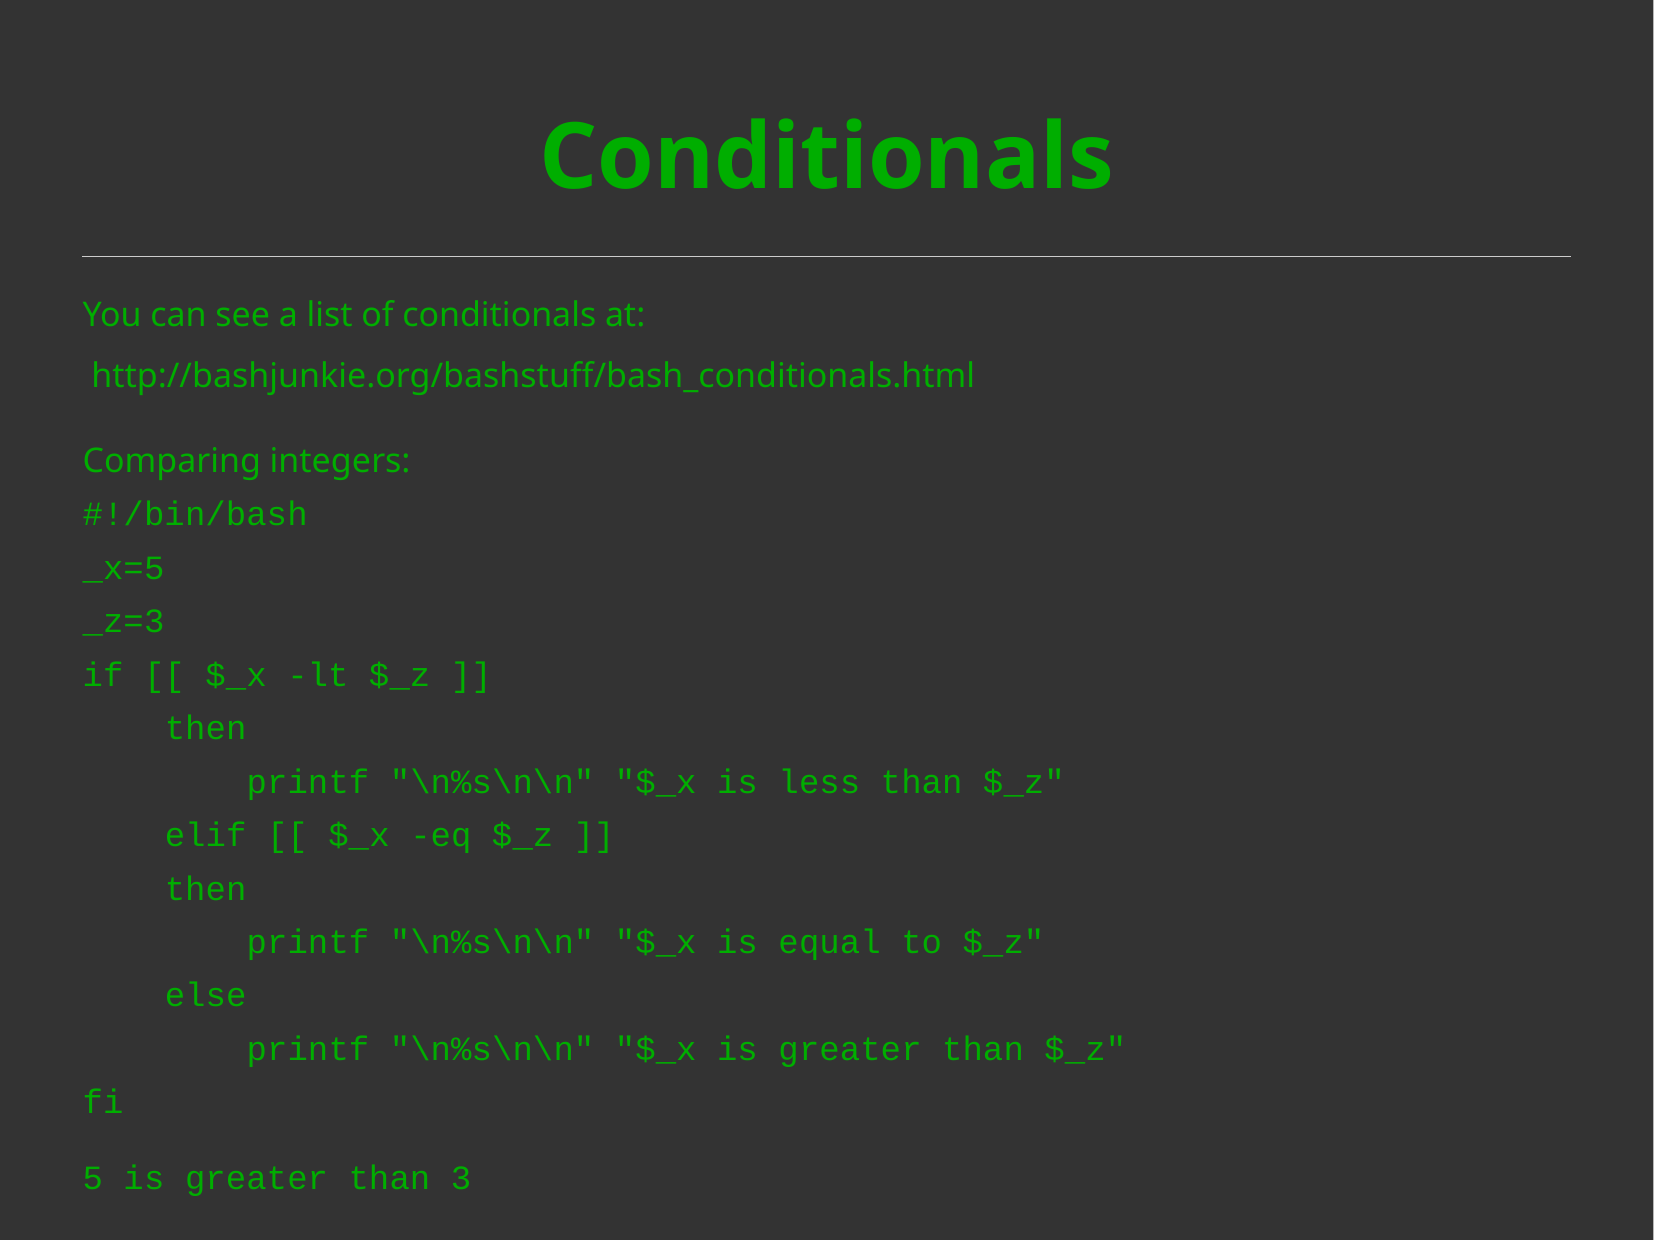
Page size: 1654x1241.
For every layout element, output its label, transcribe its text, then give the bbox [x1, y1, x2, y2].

title Conditionals [82, 49, 1571, 257]
list You can see a list of conditionals at: http://bashjunkie.org/bashstuff/bash_conditionals.html Comparing integers: #!/bin/bash _x=5 _z=3 if [[ $_x -lt $_z ]] then printf "\n%s\n\n" "$_x is less than $_z" elif [[ $_x -eq $_z ]] then printf "\n%s\n\n" "$_x is equal to $_z" else printf "\n%s\n\n" "$_x is greater than $_z" fi 5 is greater than 3 [82, 290, 1571, 1205]
